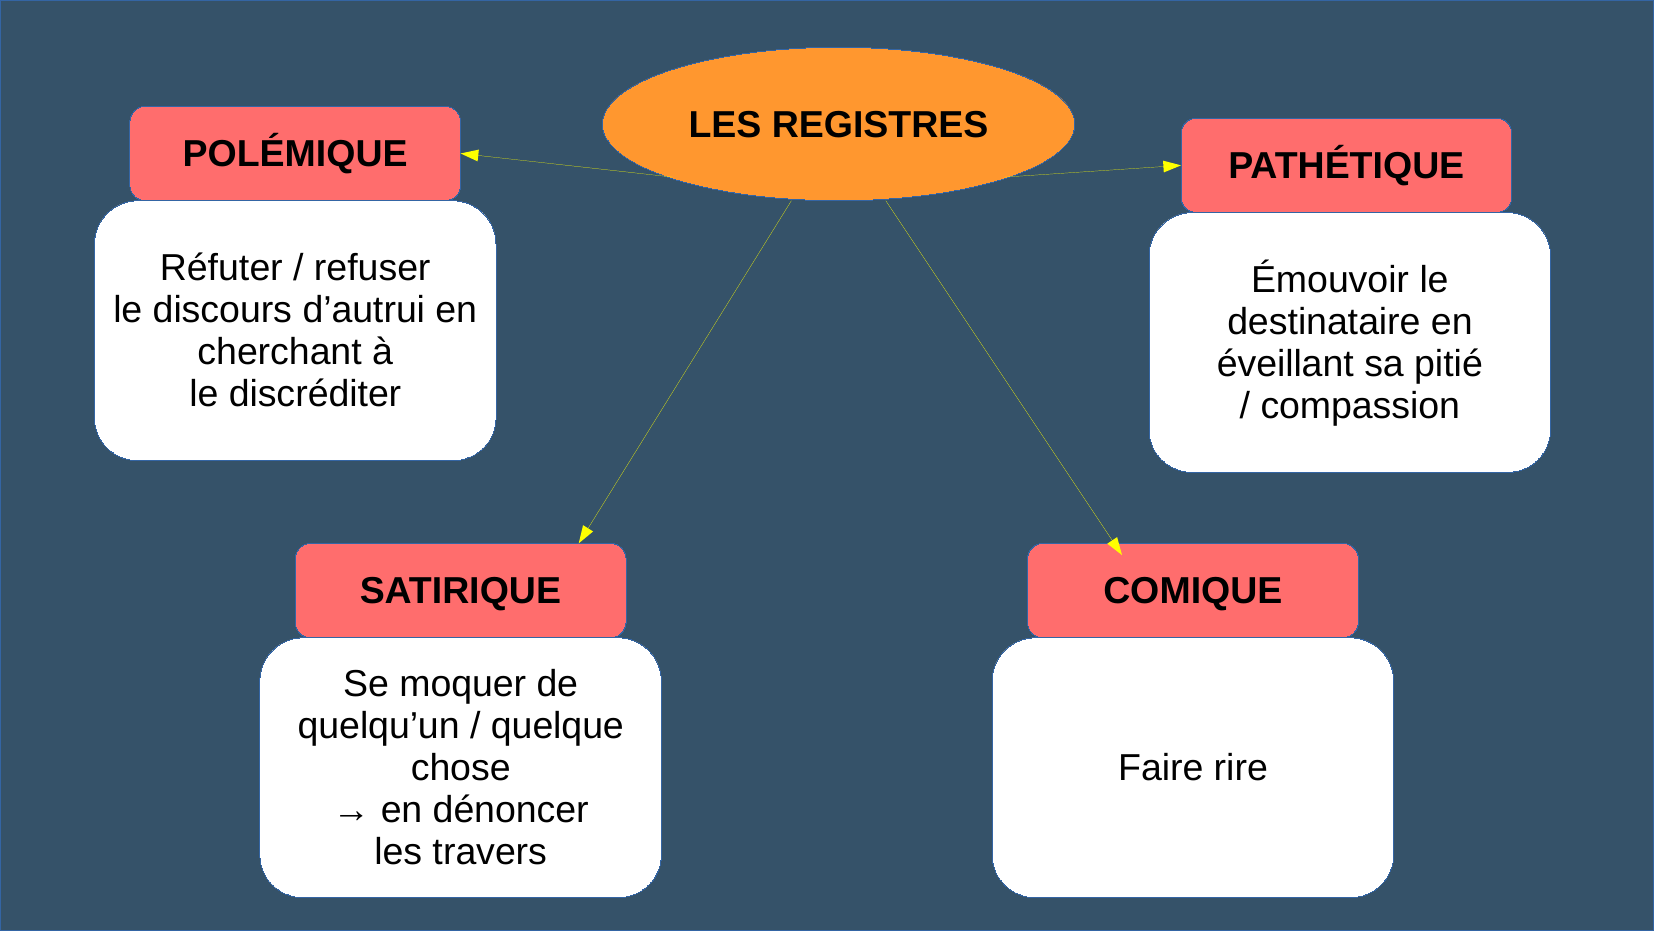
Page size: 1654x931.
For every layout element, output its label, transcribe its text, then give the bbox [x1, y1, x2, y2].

text_box POLÉMIQUE [129, 106, 461, 200]
text_box Réfuter / refuser le discours d’autrui en cherchant à le discréditer [94, 200, 497, 461]
text_box PATHÉTIQUE [1181, 118, 1512, 212]
text_box LES REGISTRES [602, 47, 1075, 201]
text_box Émouvoir le destinataire en éveillant sa pitié / compassion [1149, 212, 1551, 473]
text_box [0, 0, 1654, 931]
text_box COMIQUE [1027, 543, 1359, 637]
text_box Faire rire [992, 637, 1394, 898]
text_box SATIRIQUE [295, 543, 627, 637]
text_box Se moquer de quelqu’un / quelque chose → en dénoncer les travers [259, 637, 662, 898]
